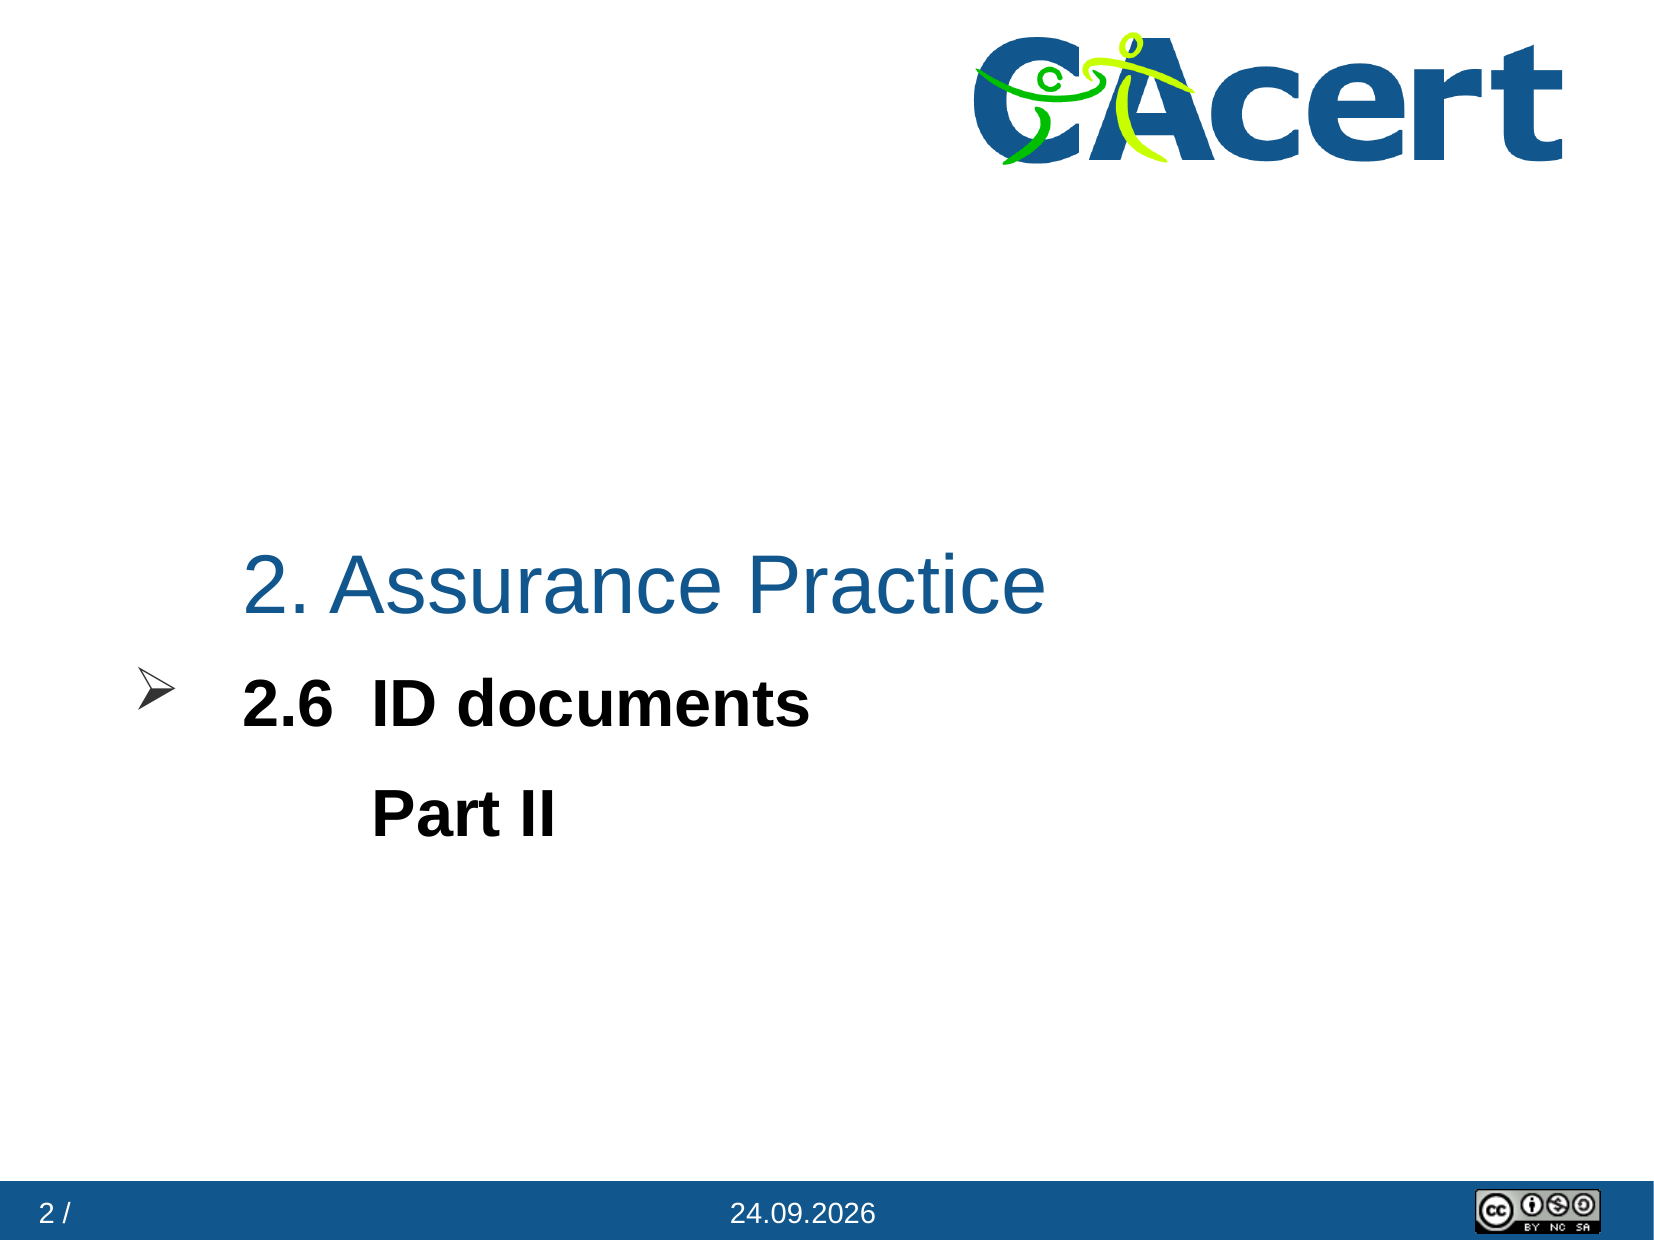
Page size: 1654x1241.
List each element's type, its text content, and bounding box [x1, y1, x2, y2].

picture [972, 30, 1564, 166]
picture [1475, 1189, 1601, 1234]
text_box [118, 460, 237, 746]
subtitle 2. Assurance Practice 2.6 ID documents Part II [242, 530, 1565, 850]
